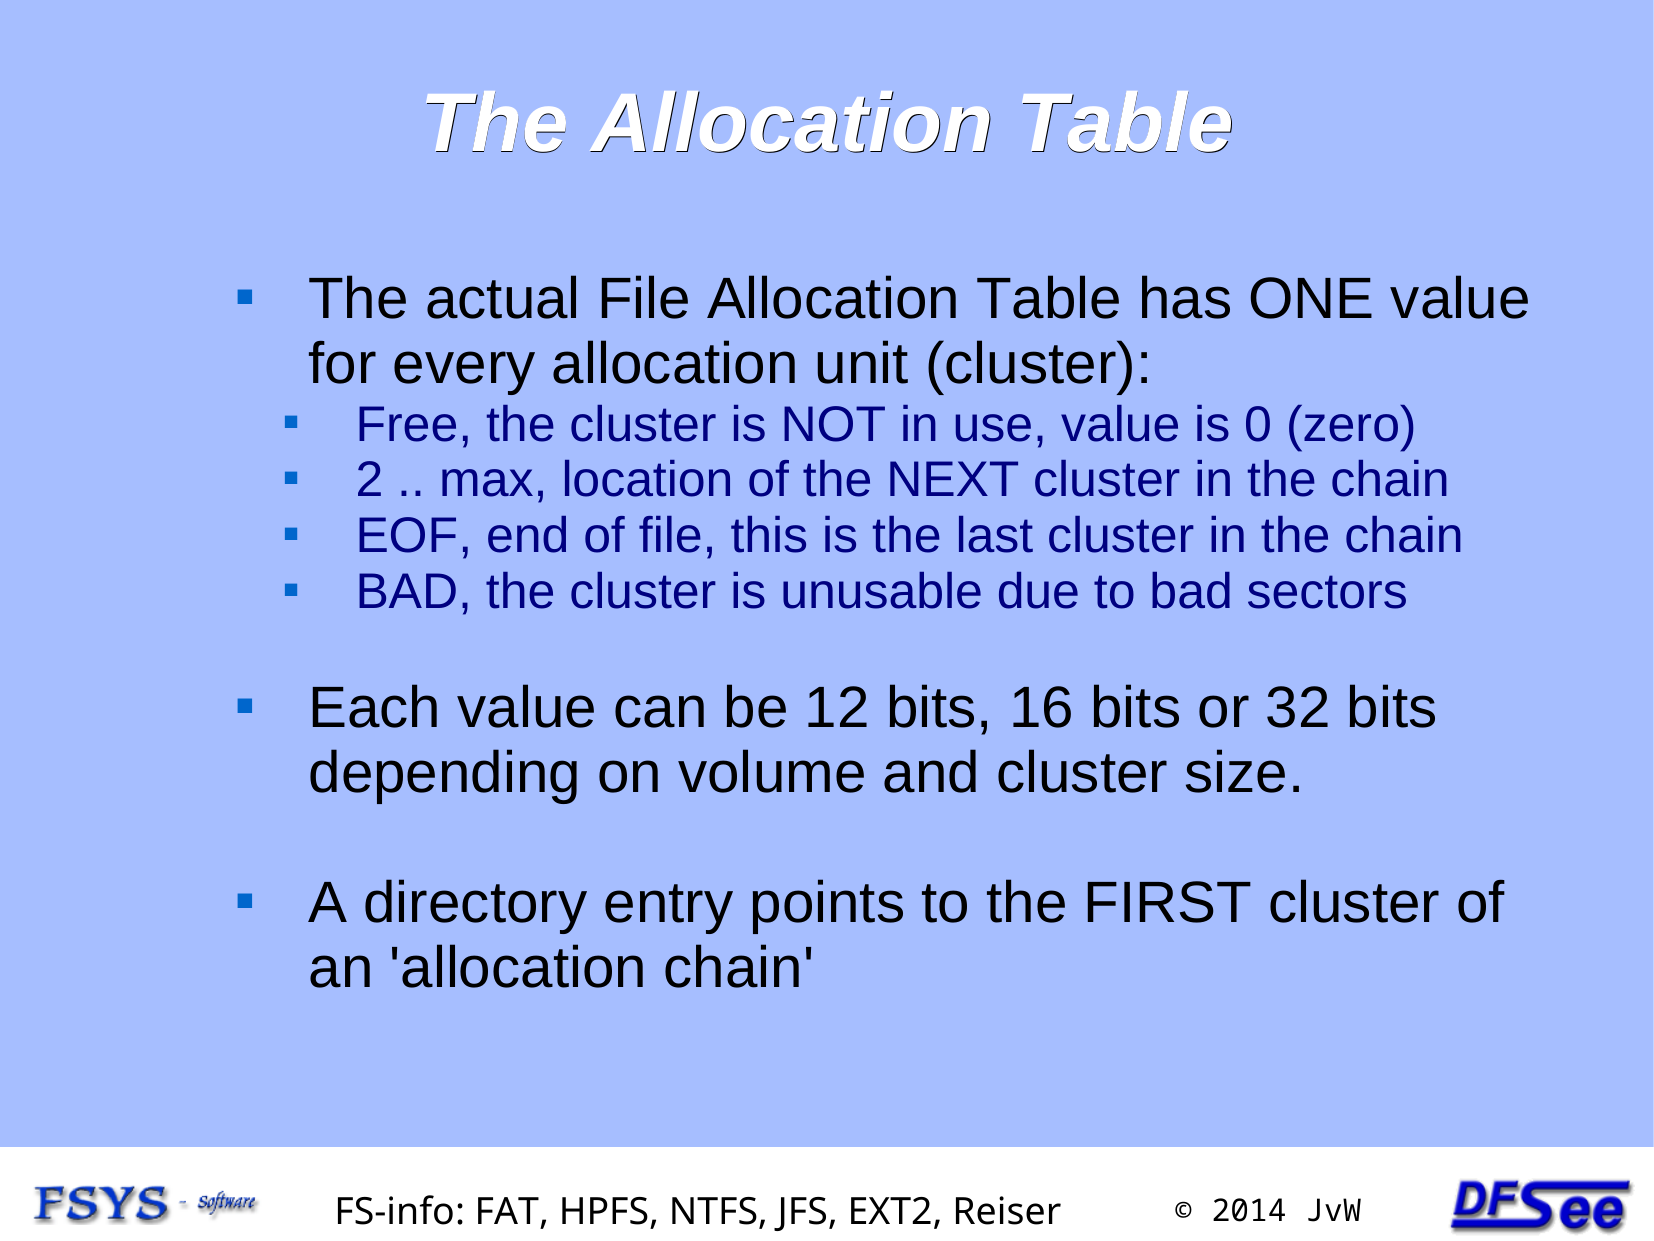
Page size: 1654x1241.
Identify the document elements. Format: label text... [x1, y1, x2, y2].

list The actual File Allocation Table has ONE value for every allocation unit (cluster): Free, the cluster is NOT in use, value is 0 (zero) 2 .. max, location of the NEXT cluster in the chain EOF, end of file, this is the last cluster in the chain BAD, the cluster is unusable due to bad sectors Each value can be 12 bits, 16 bits or 32 bits depending on volume and cluster size. A directory entry points to the FIRST cluster of an 'allocation chain' [178, 265, 1570, 1147]
title The Allocation Table [121, 19, 1534, 227]
picture [29, 1181, 265, 1225]
picture [1446, 1177, 1635, 1241]
